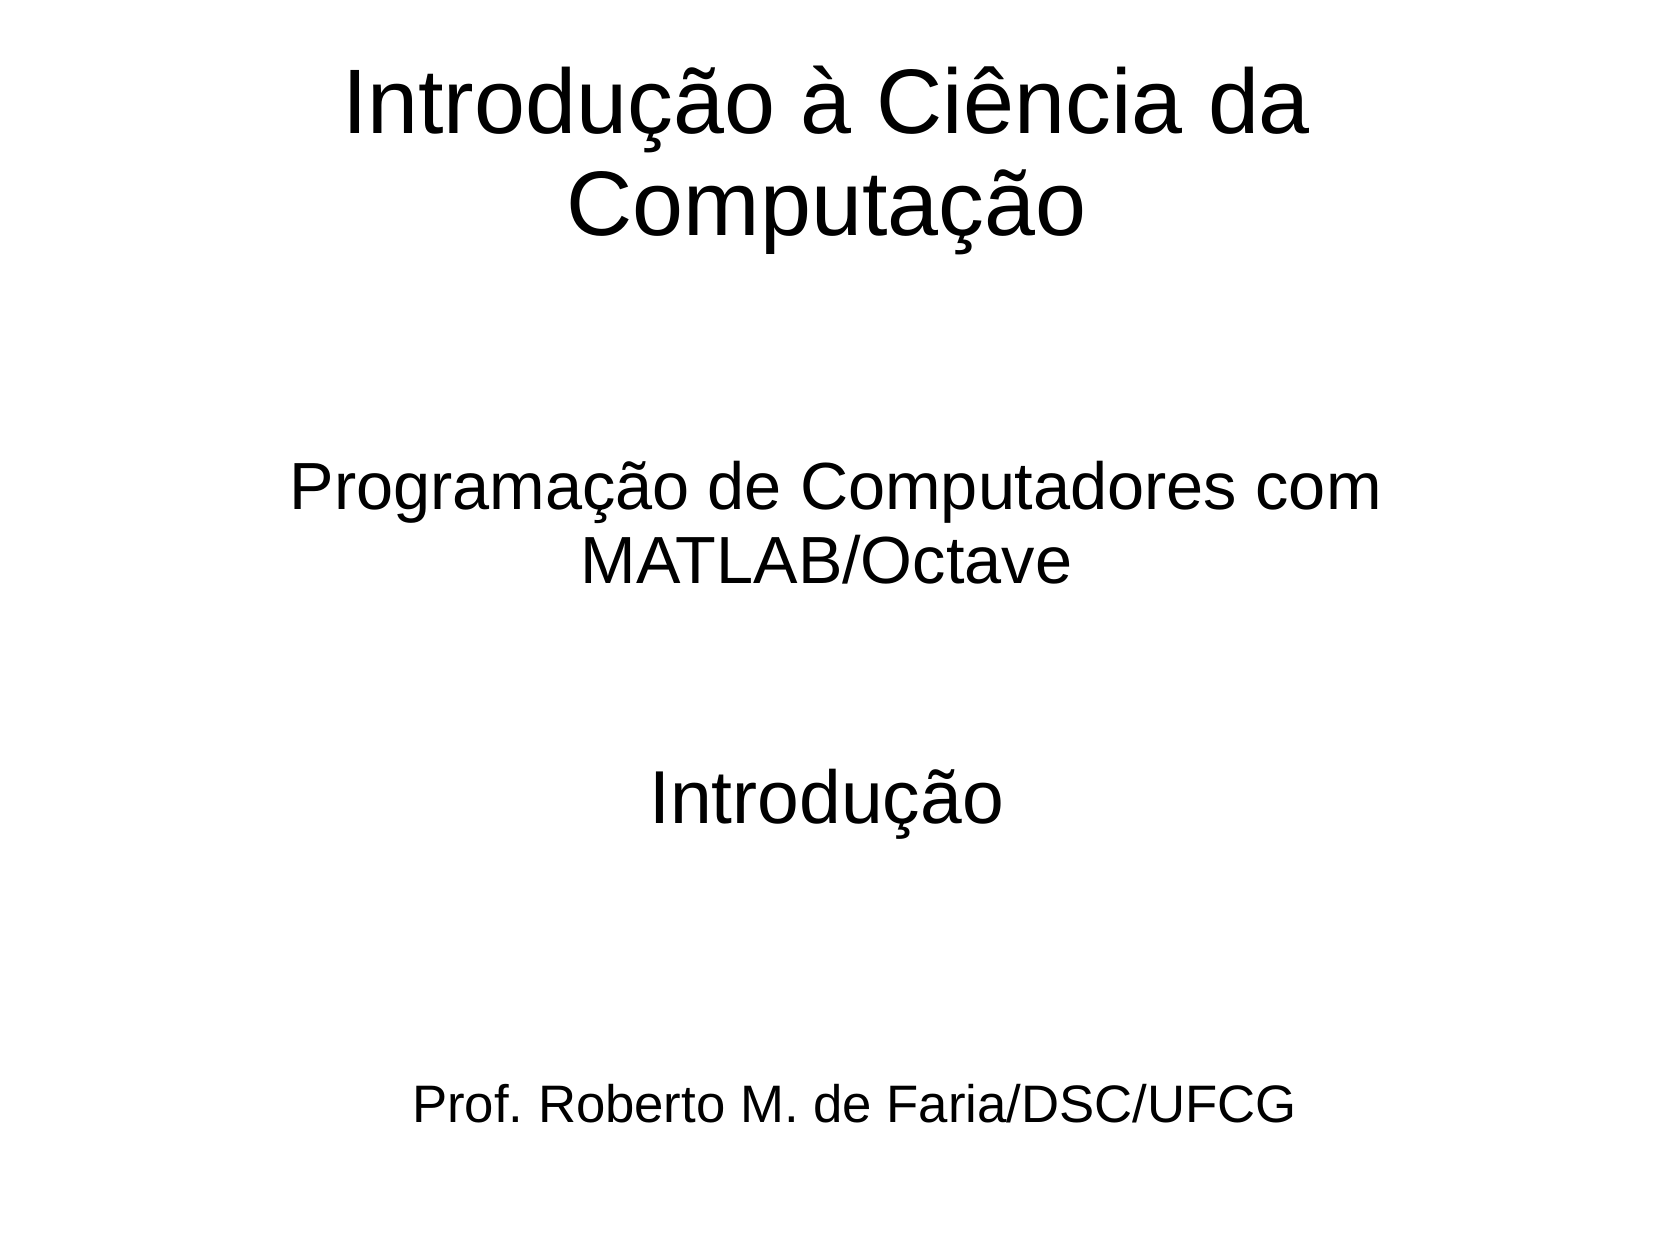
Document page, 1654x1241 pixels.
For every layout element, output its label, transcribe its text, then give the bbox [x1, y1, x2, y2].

list Introdução [82, 755, 1571, 851]
list Prof. Roberto M. de Faria/DSC/UFCG [82, 1074, 1571, 1134]
list Programação de Computadores com MATLAB/Octave [82, 448, 1571, 755]
title Introdução à Ciência da Computação [82, 49, 1571, 257]
